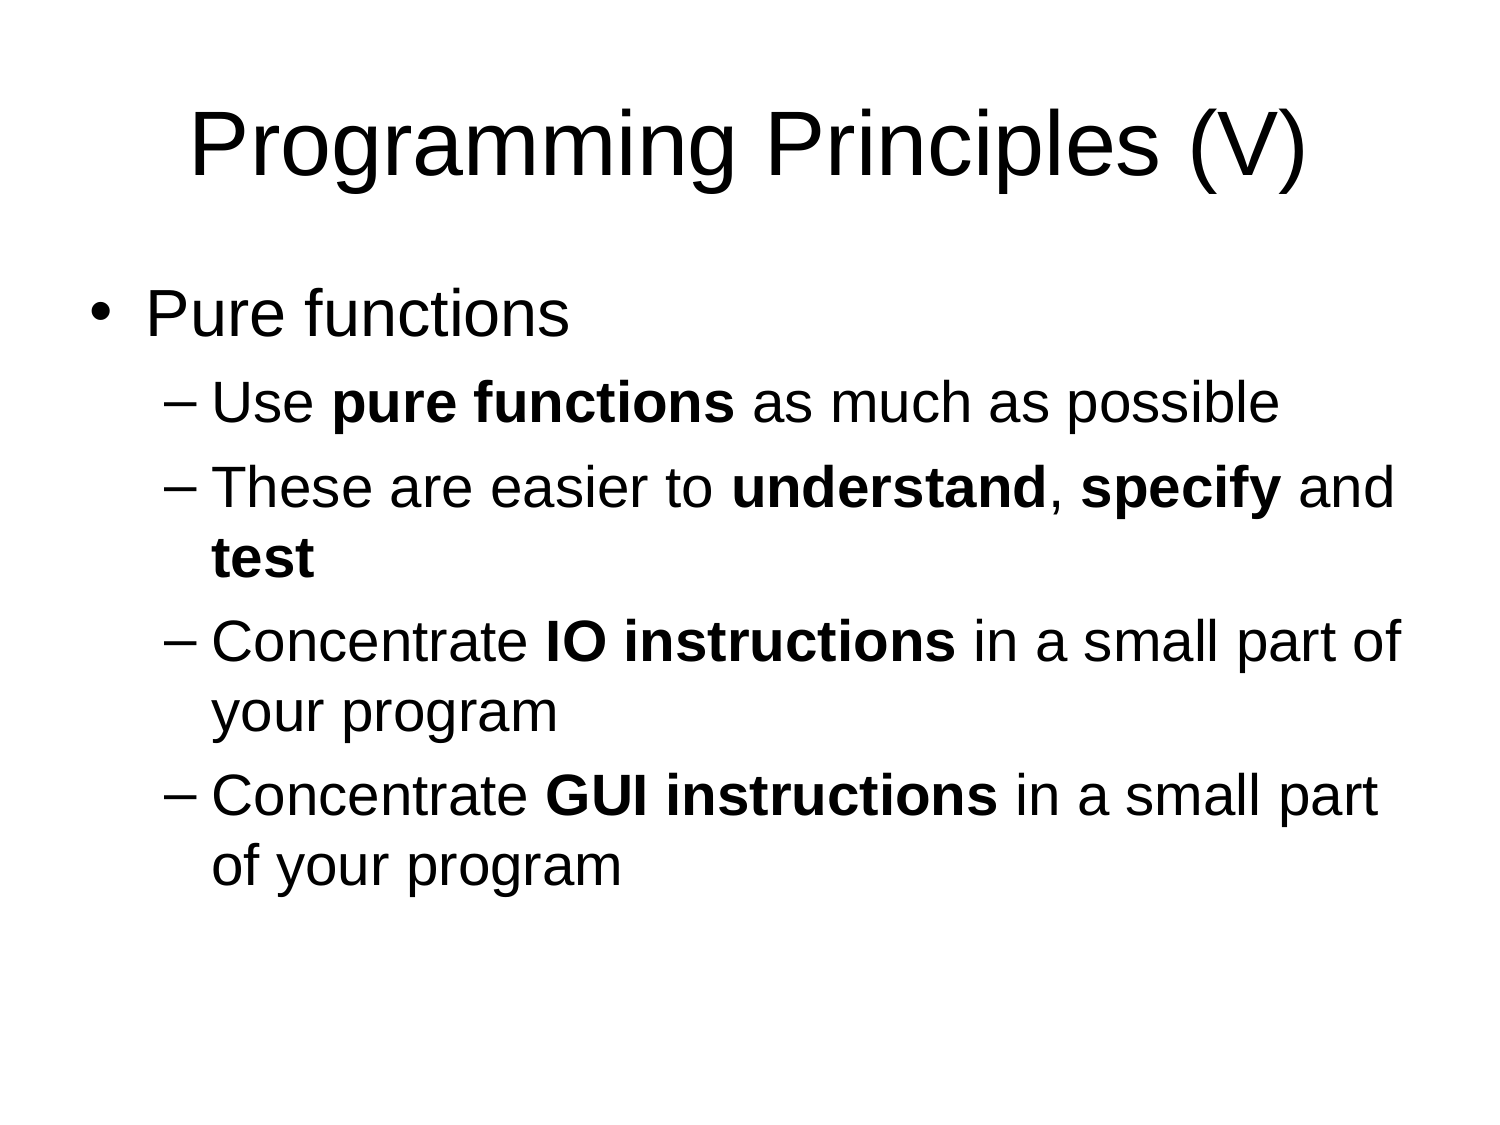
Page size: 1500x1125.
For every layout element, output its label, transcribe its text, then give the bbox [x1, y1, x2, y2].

title Programming Principles (V) [75, 45, 1426, 233]
list Pure functions Use pure functions as much as possible These are easier to understand, specify and test Concentrate IO instructions in a small part of your program Concentrate GUI instructions in a small part of your program [75, 262, 1426, 1005]
